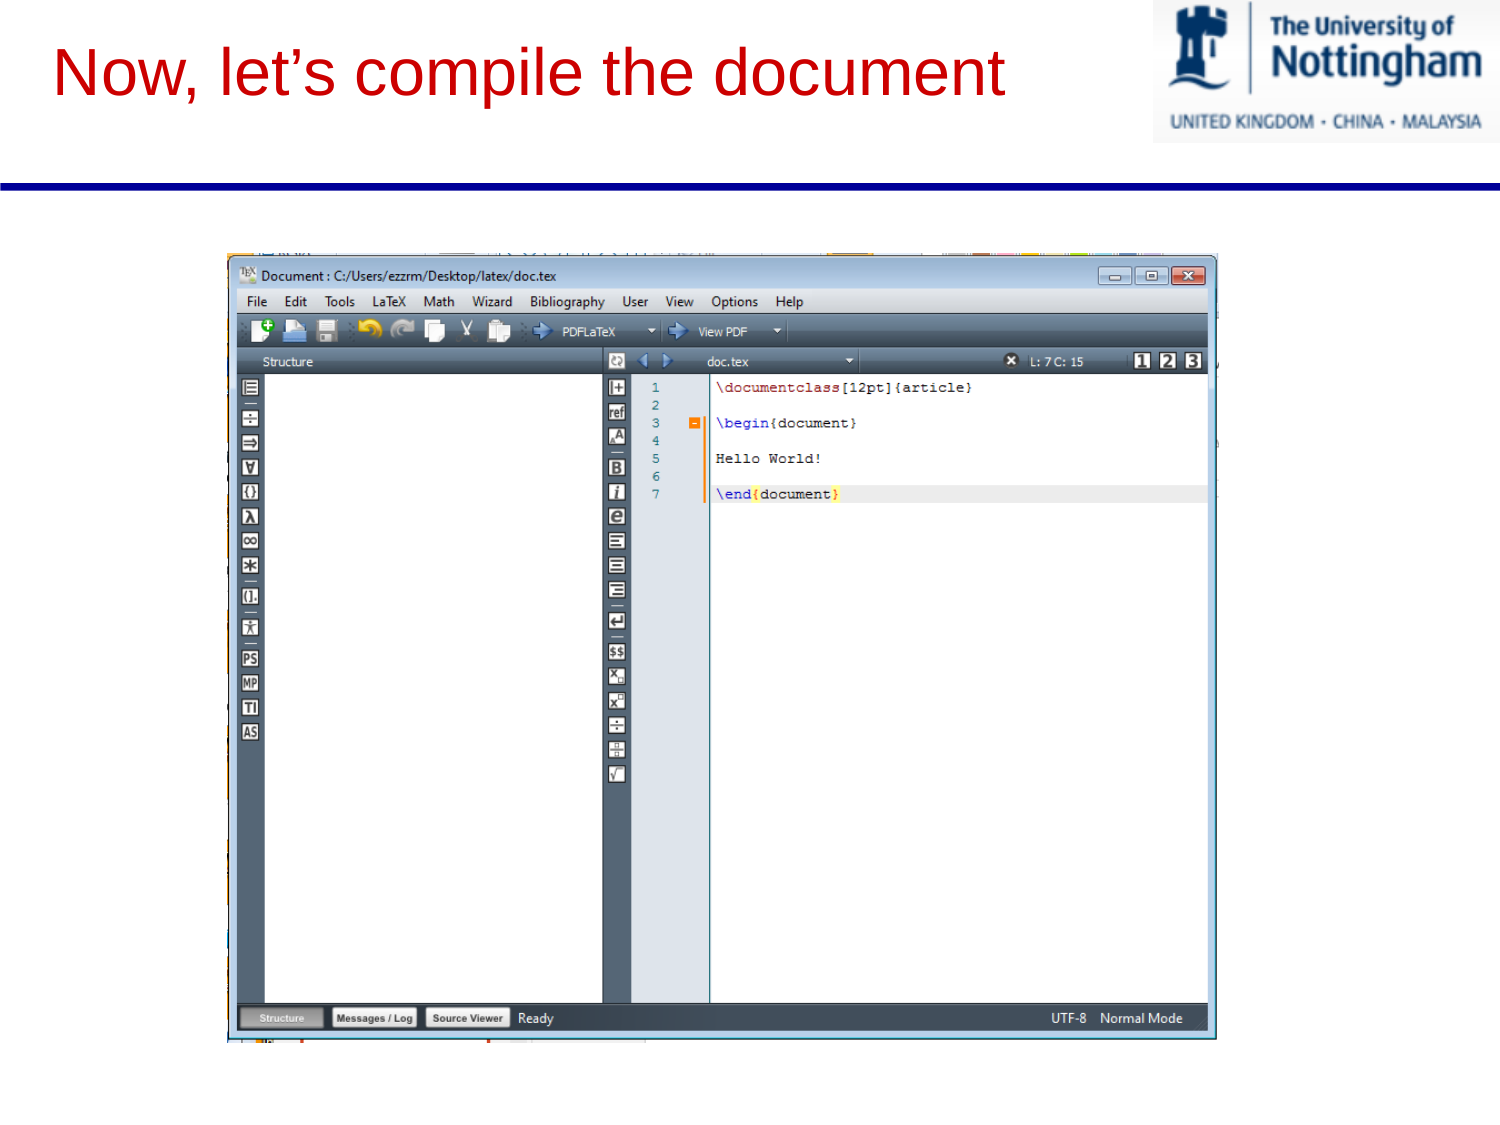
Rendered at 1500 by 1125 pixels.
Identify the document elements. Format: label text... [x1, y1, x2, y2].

text_box Now, let’s compile the document [38, 27, 1158, 139]
picture [1153, 0, 1500, 143]
picture [227, 253, 1219, 1043]
